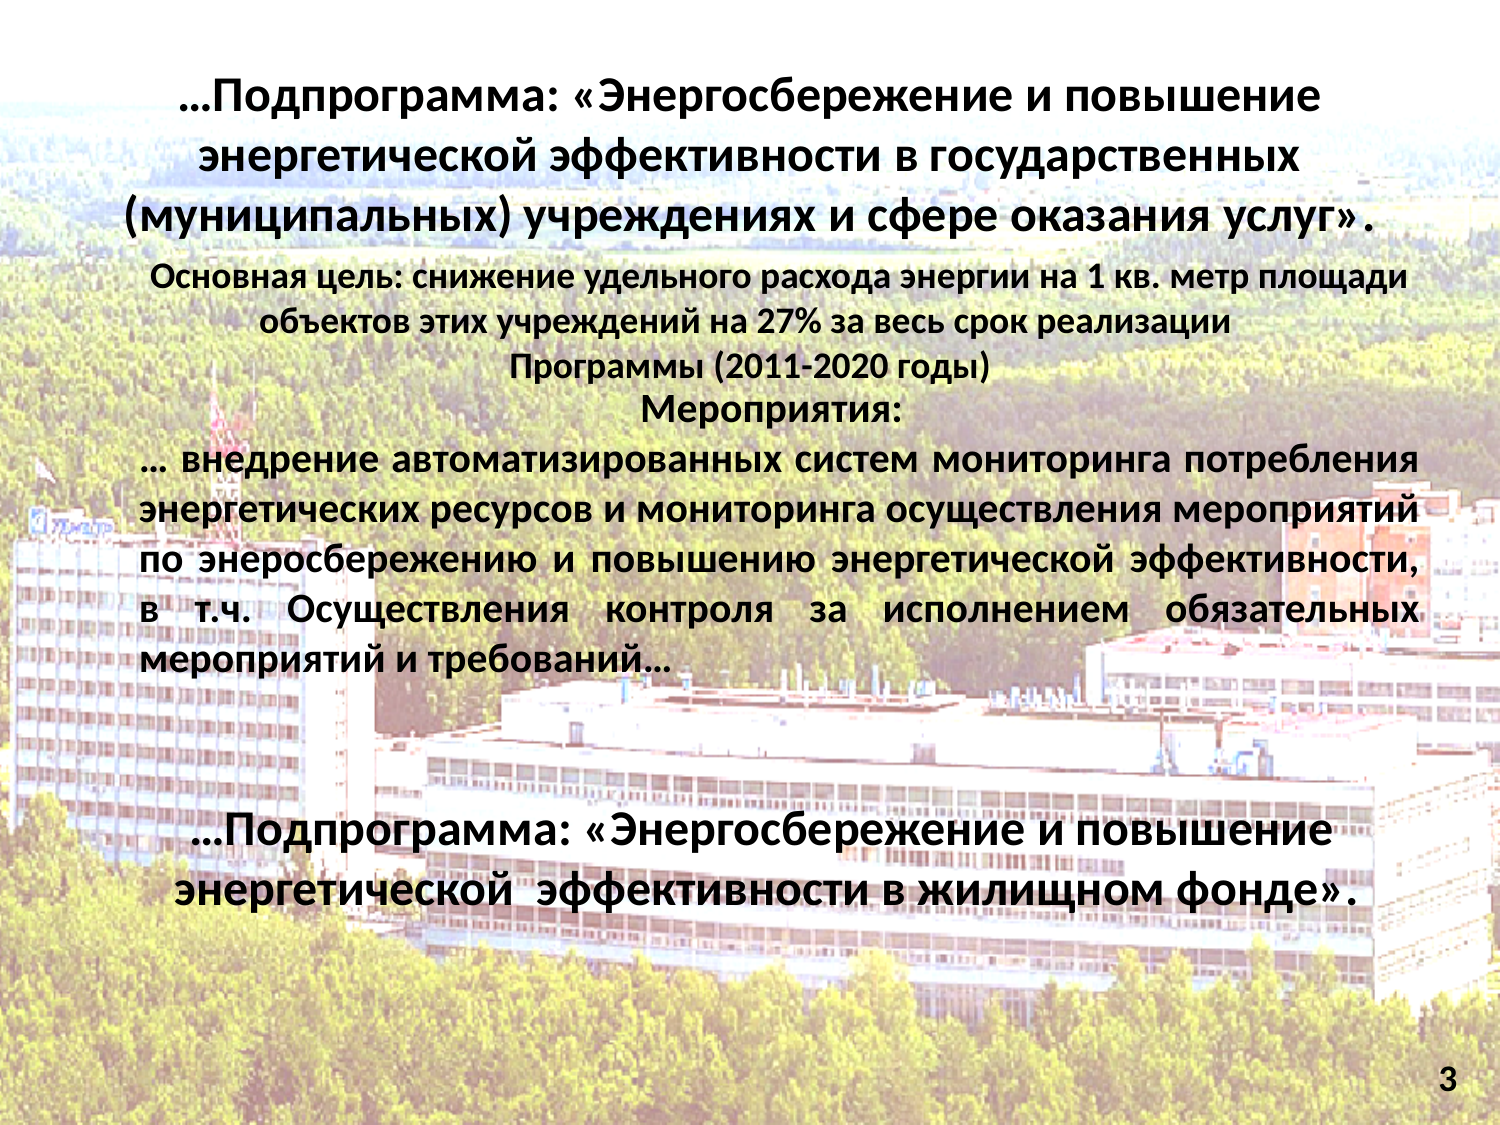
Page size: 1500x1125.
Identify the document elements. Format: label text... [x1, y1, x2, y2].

text_box Основная цель: снижение удельного расхода энергии на 1 кв. метр площади объектов этих учреждений на 27% за весь срок реализации Программы (2011-2020 годы) [64, 243, 1436, 394]
text_box …Подпрограмма: «Энергосбережение и повышение энергетической эффективности в государственных (муниципальных) учреждениях и сфере оказания услуг». [88, 54, 1412, 243]
text_box 3 [1423, 1046, 1473, 1107]
picture [0, 0, 1500, 1125]
text_box …Подпрограмма: «Энергосбережение и повышение энергетической эффективности в жилищном фонде». [123, 727, 1400, 968]
text_box Мероприятия: … внедрение автоматизированных систем мониторинга потребления энергетических ресурсов и мониторинга осуществления мероприятий по энеросбережению и повышению энергетической эффективности, в т.ч. Осуществления контроля за исполнением обязательных мероприятий и требований… [123, 373, 1435, 784]
